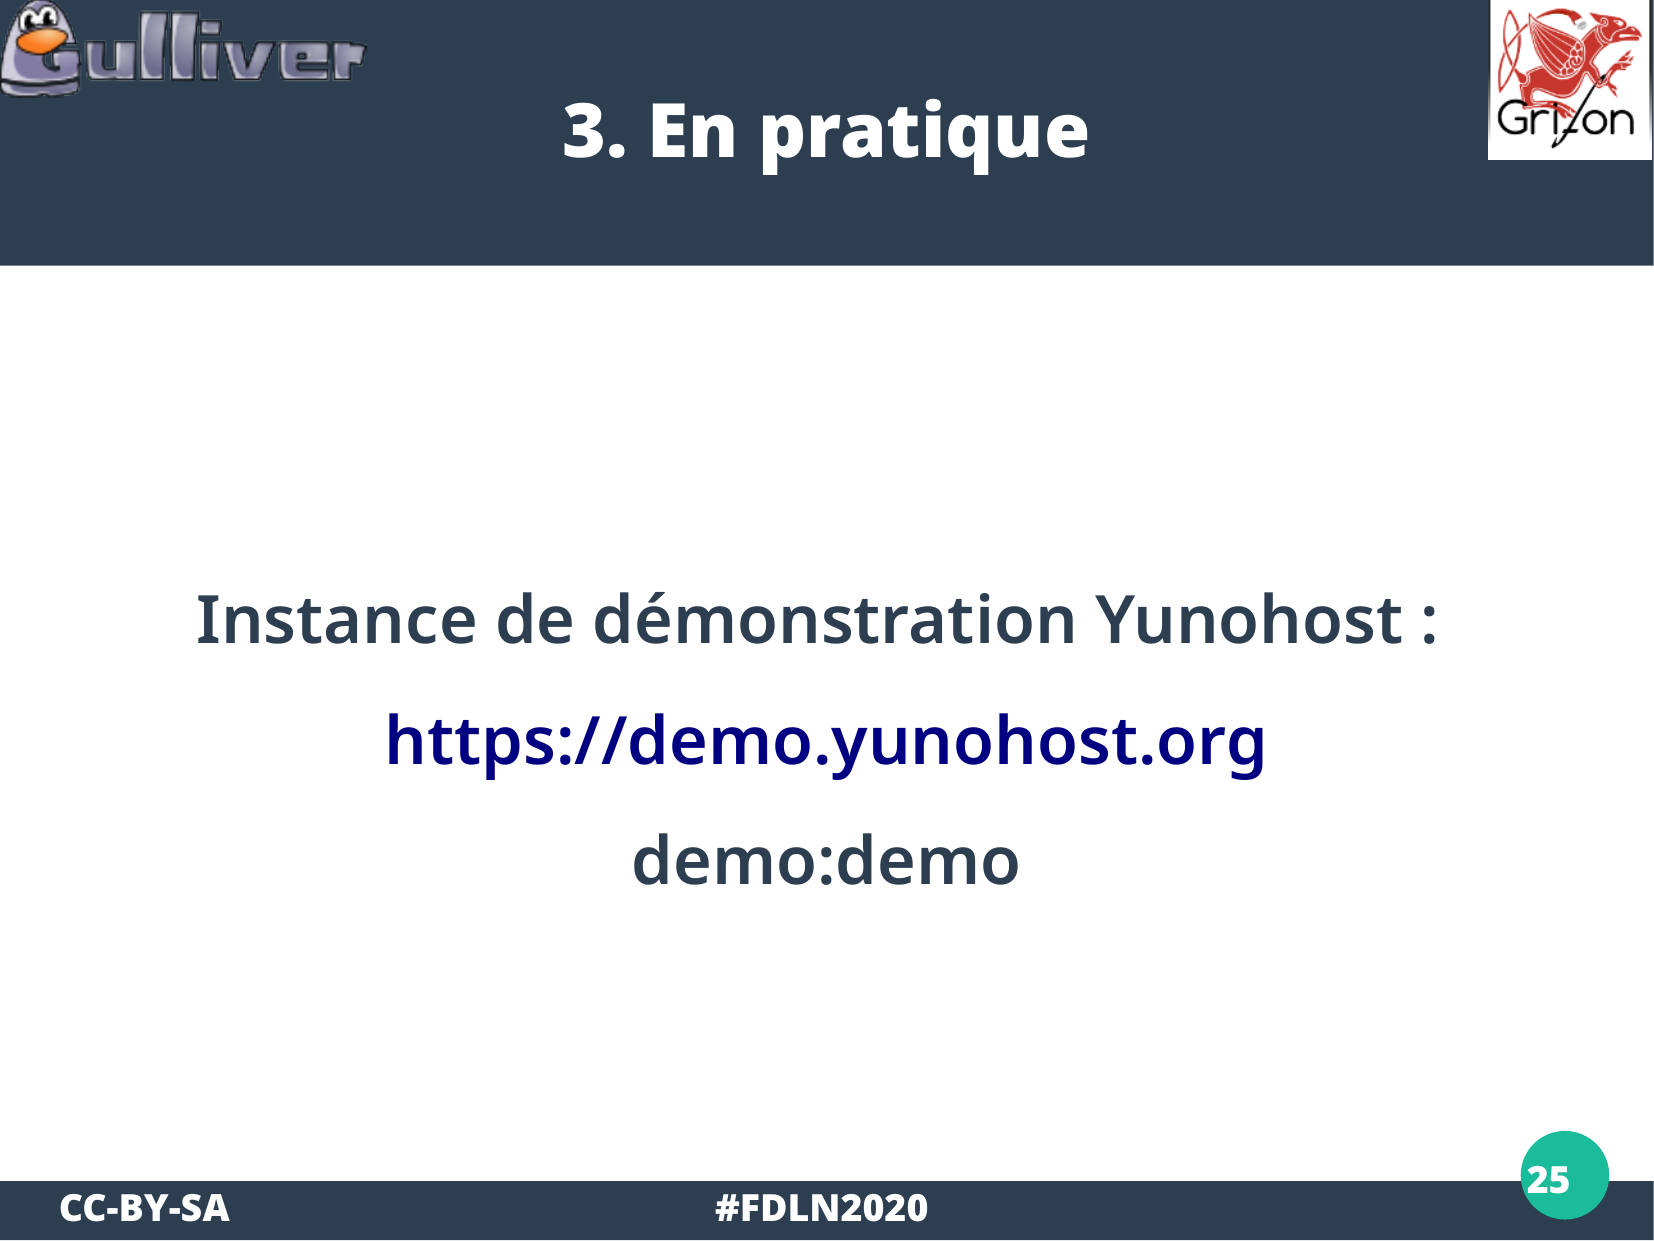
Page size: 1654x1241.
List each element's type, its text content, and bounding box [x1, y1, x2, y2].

picture [1488, 0, 1652, 160]
list Instance de démonstration Yunohost : https://demo.yunohost.org demo:demo [59, 324, 1595, 1152]
picture [0, 0, 367, 98]
title 3. En pratique [59, 49, 1595, 207]
